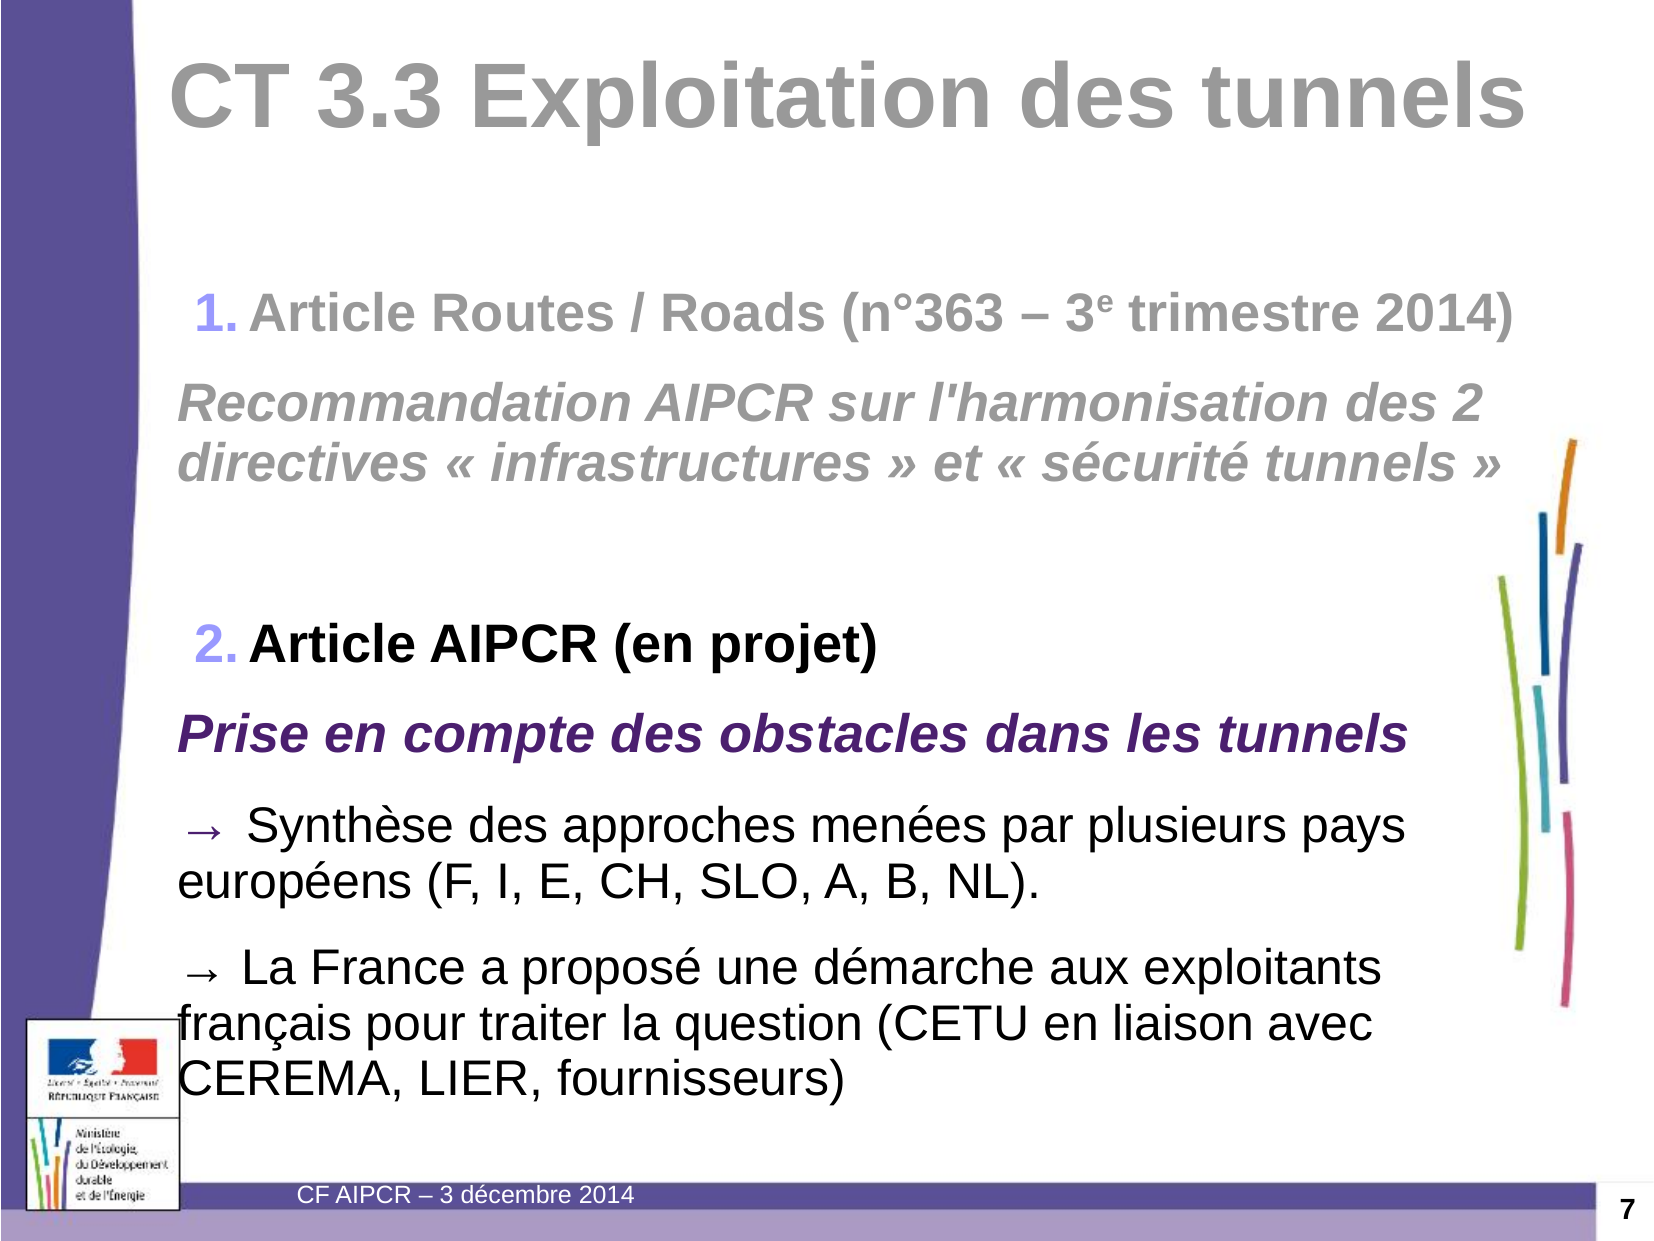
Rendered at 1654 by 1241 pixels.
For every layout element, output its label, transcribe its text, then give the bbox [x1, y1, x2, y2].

picture [1, 0, 1654, 1241]
title CT 3.3 Exploitation des tunnels [88, 0, 1577, 193]
text_box CF AIPCR – 3 décembre 2014 [296, 1181, 680, 1210]
list Article Routes / Roads (n°363 – 3e trimestre 2014) Recommandation AIPCR sur l'harmonisation des 2 directives « infrastructures » et « sécurité tunnels » Article AIPCR (en projet) Prise en compte des obstacles dans les tunnels → Synthèse des approches menées par plusieurs pays européens (F, I, E, CH, SLO, A, B, NL). → La France a proposé une démarche aux exploitants français pour traiter la question (CETU en liaison avec CEREMA, LIER, fournisseurs) [177, 192, 1565, 1194]
